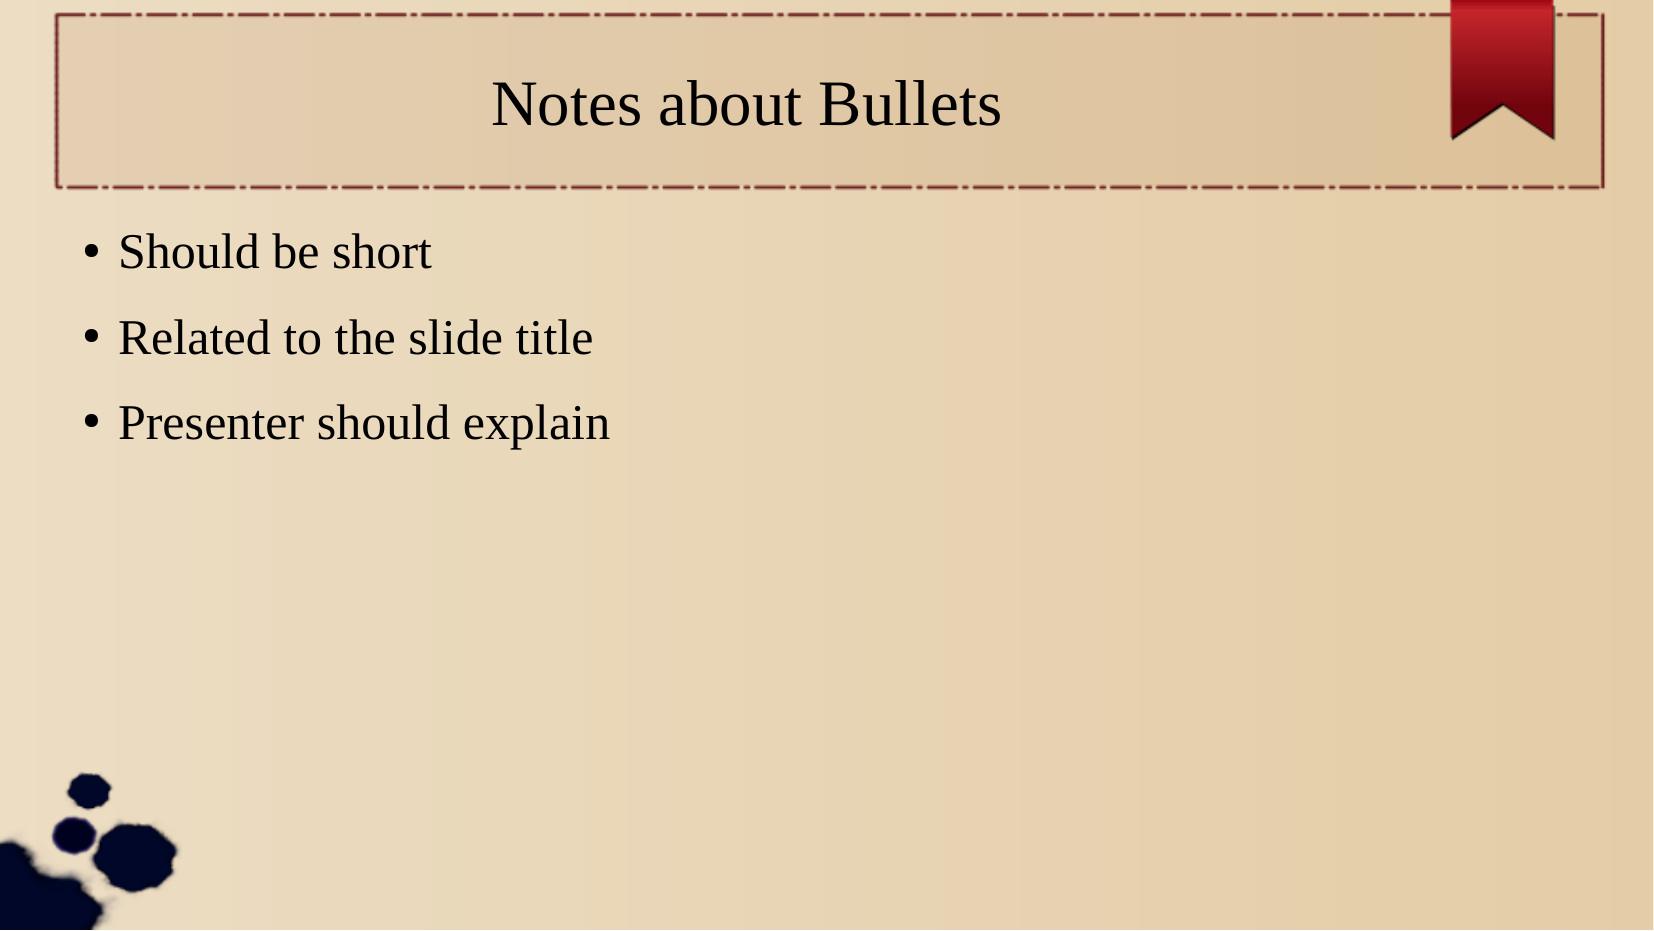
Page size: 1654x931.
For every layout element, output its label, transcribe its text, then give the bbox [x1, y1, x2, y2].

title Notes about Bullets [82, 35, 1412, 172]
picture [0, 0, 1654, 930]
list Should be short Related to the slide title Presenter should explain [82, 224, 1571, 764]
